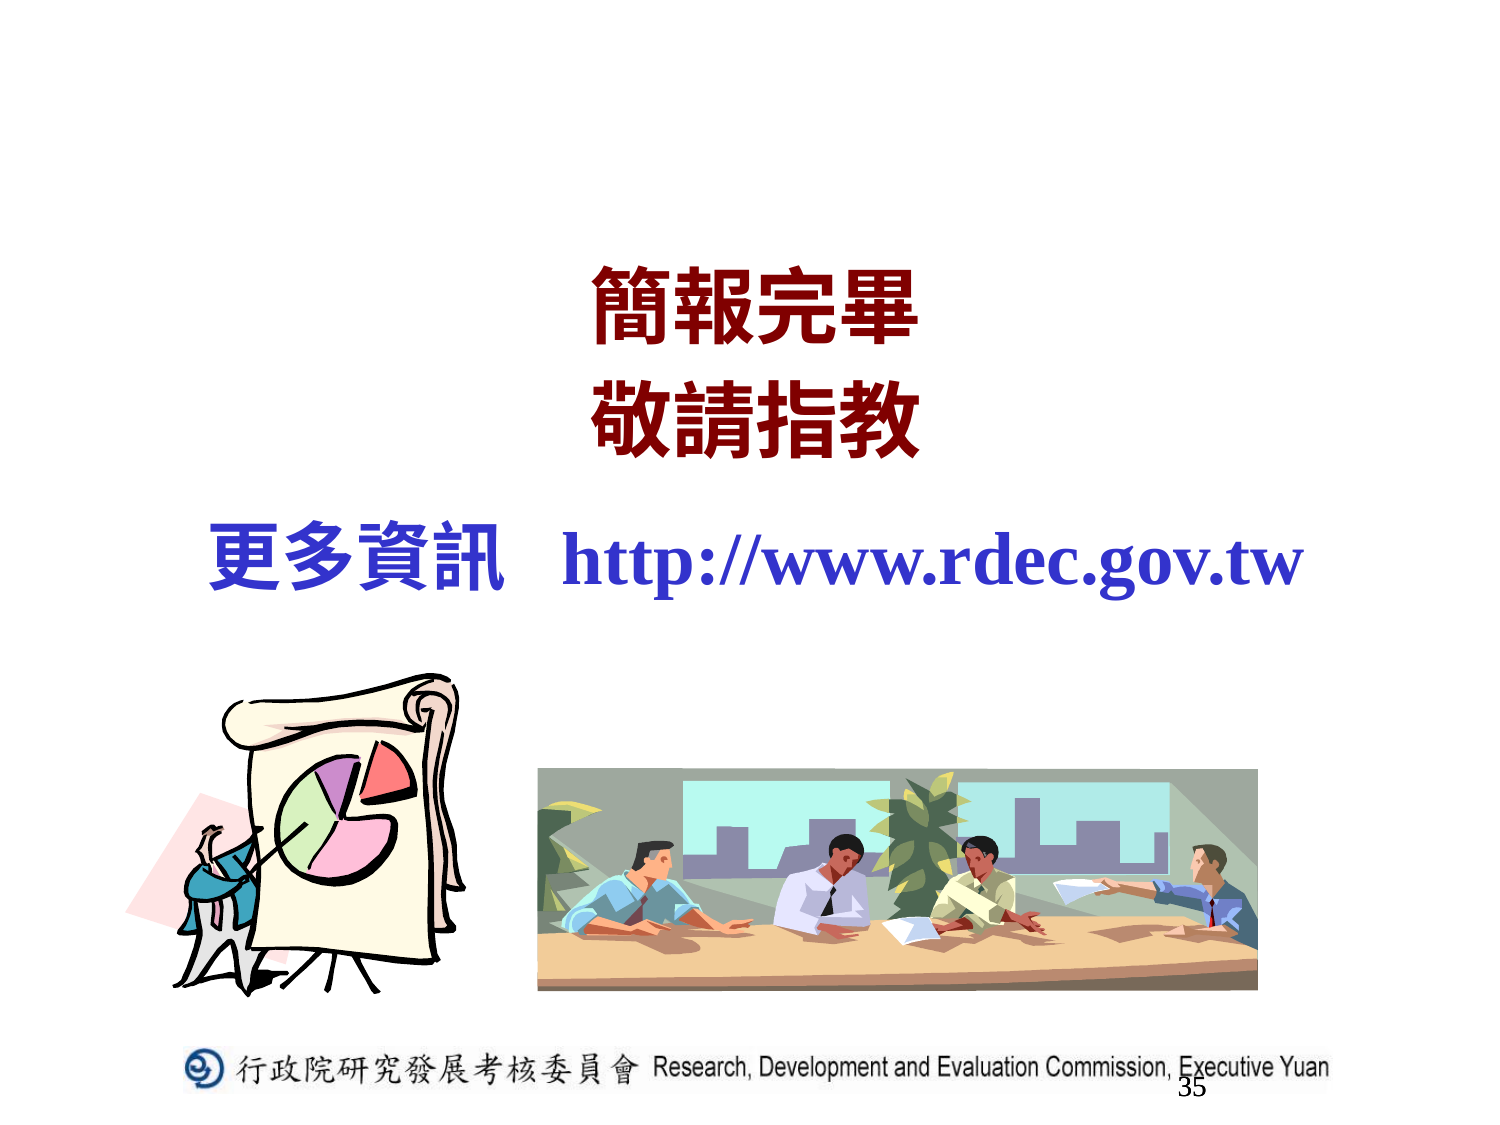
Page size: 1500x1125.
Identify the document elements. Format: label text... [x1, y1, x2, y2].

picture [537, 763, 1263, 996]
picture [125, 671, 470, 1001]
text_box 簡報完畢 敬請指教 更多資訊 http://www.rdec.gov.tw [136, 246, 1376, 607]
text_box [1162, 1025, 1476, 1101]
